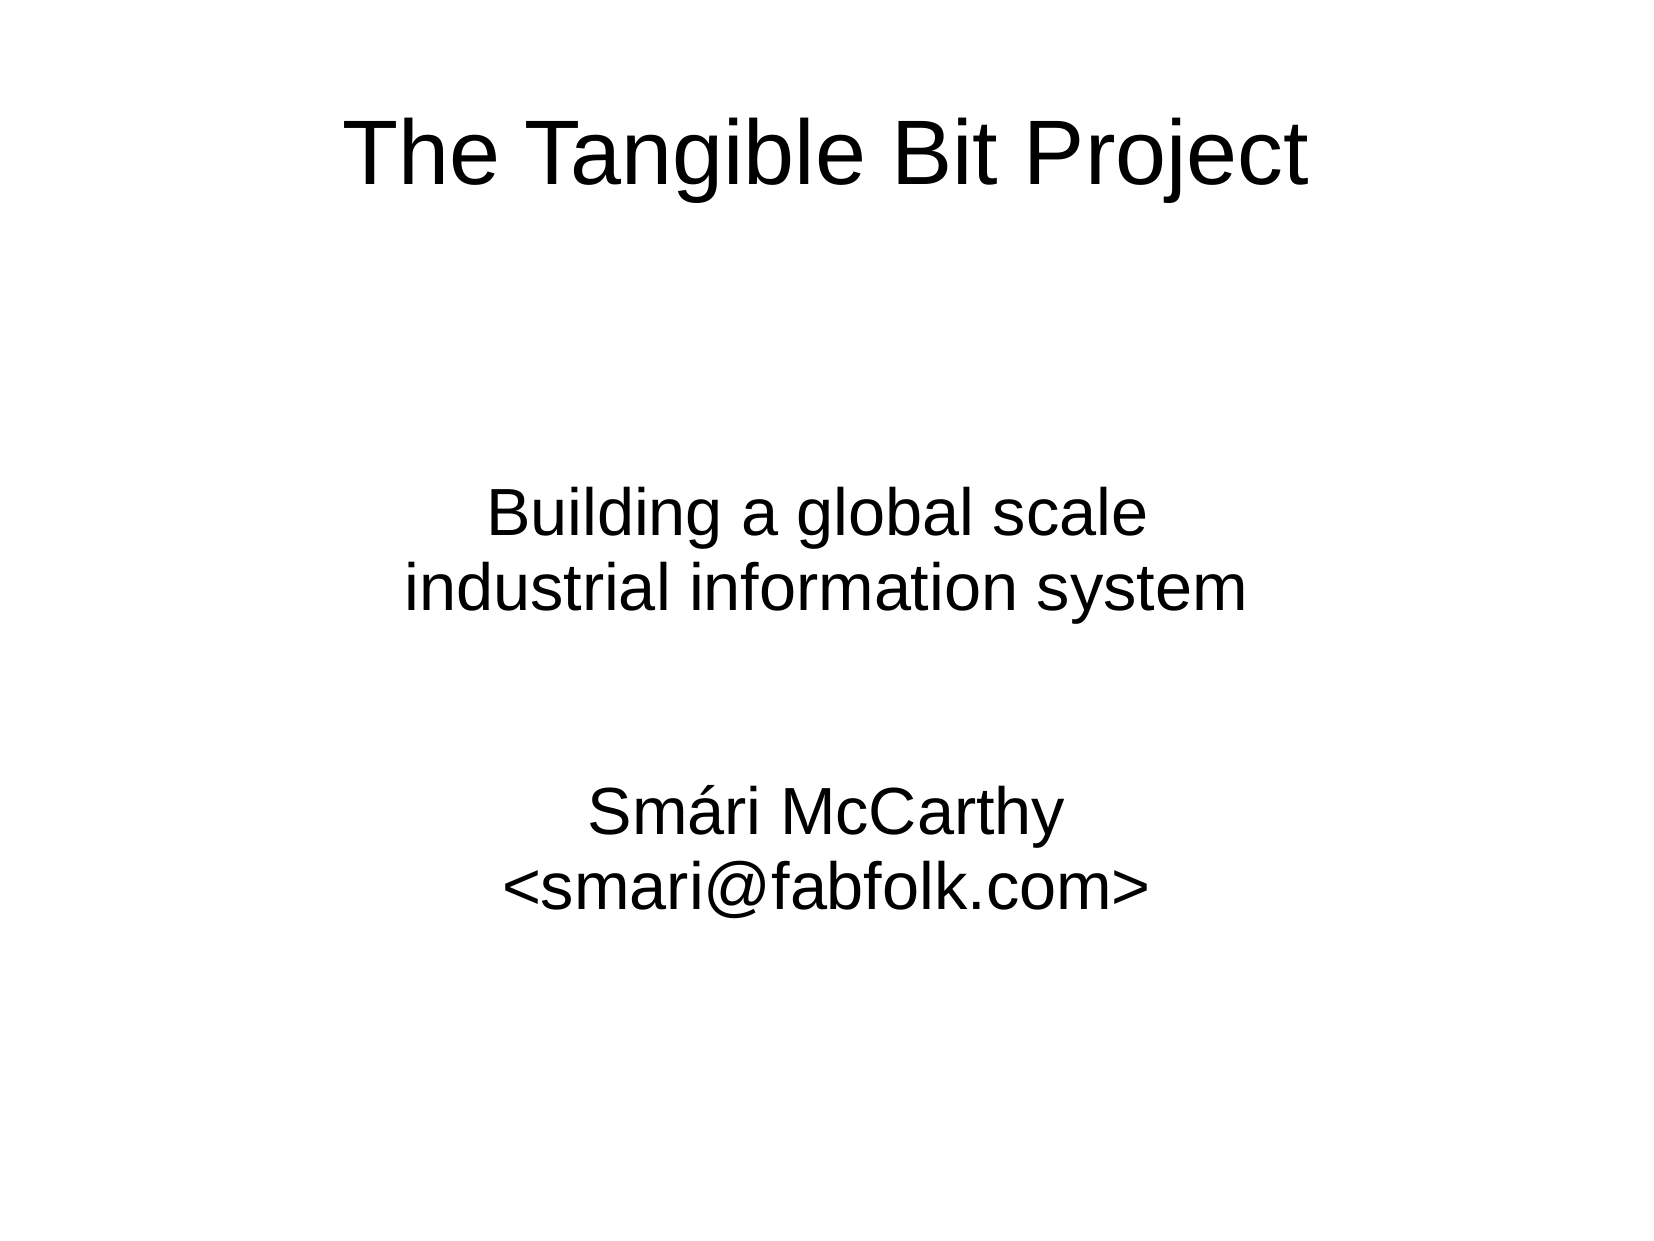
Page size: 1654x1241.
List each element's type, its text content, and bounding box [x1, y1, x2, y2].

subtitle Building a global scale industrial information system Smári McCarthy <smari@fabfolk.com> [82, 297, 1571, 1102]
title The Tangible Bit Project [82, 49, 1571, 257]
